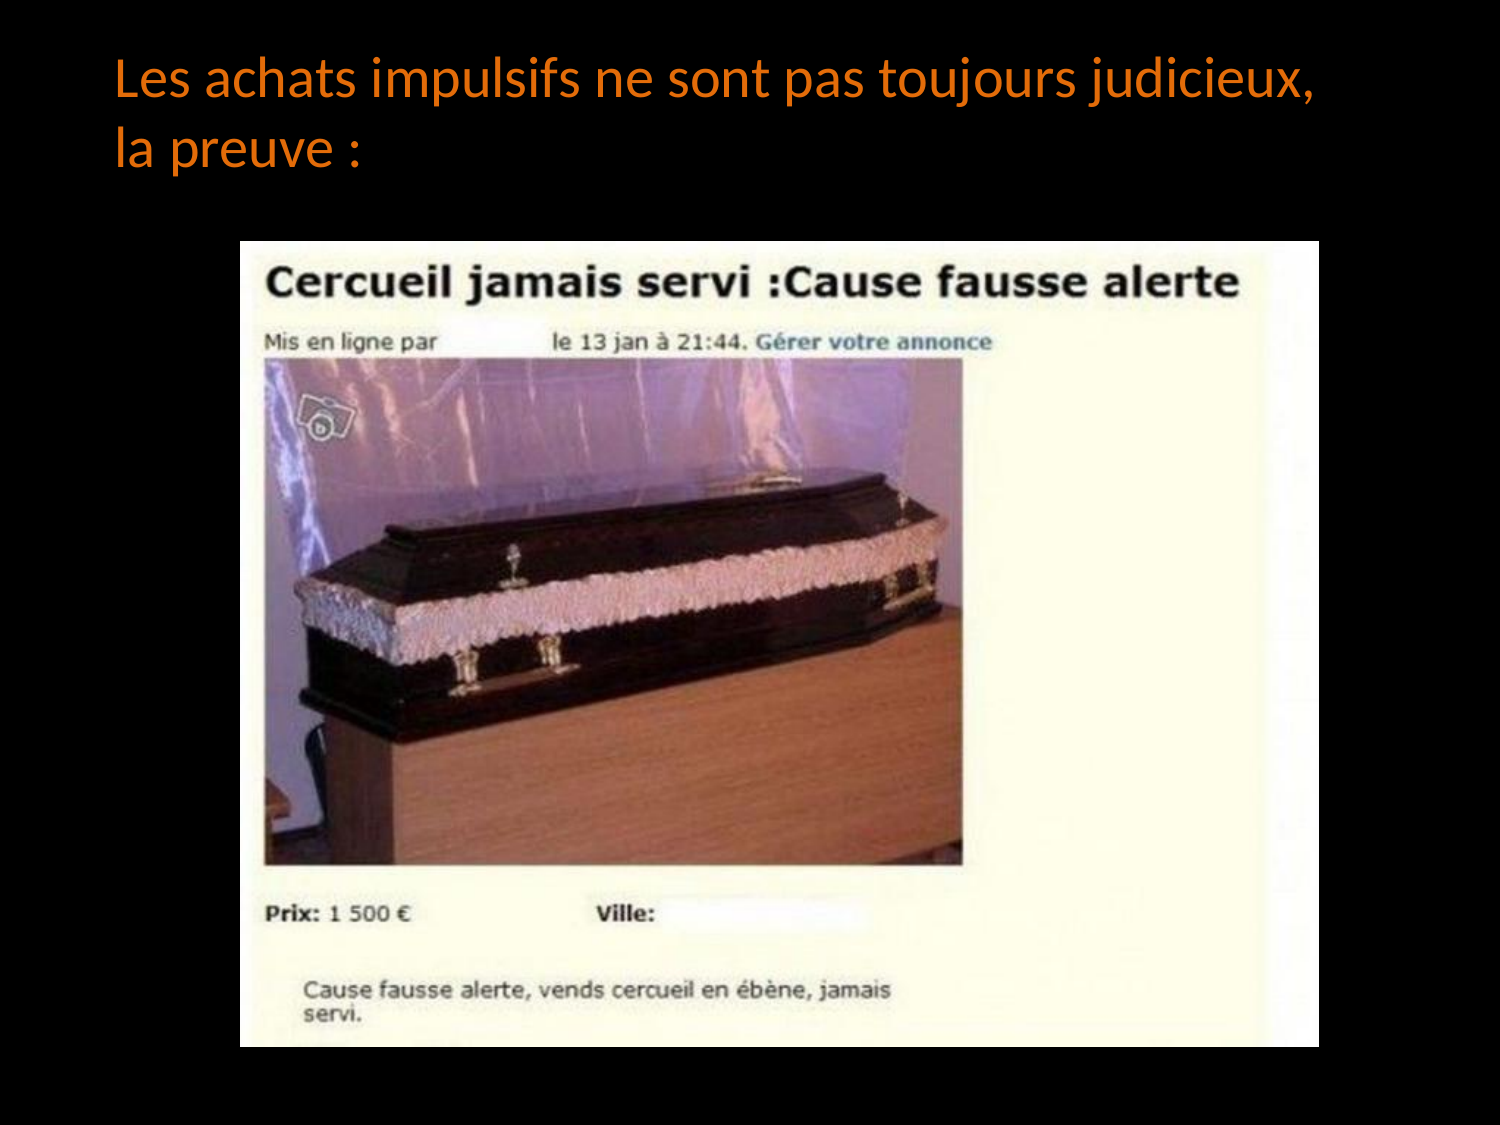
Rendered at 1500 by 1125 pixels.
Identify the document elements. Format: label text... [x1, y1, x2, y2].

list Les achats impulsifs ne sont pas toujours judicieux, la preuve : [99, 31, 1370, 189]
picture [240, 241, 1319, 1047]
